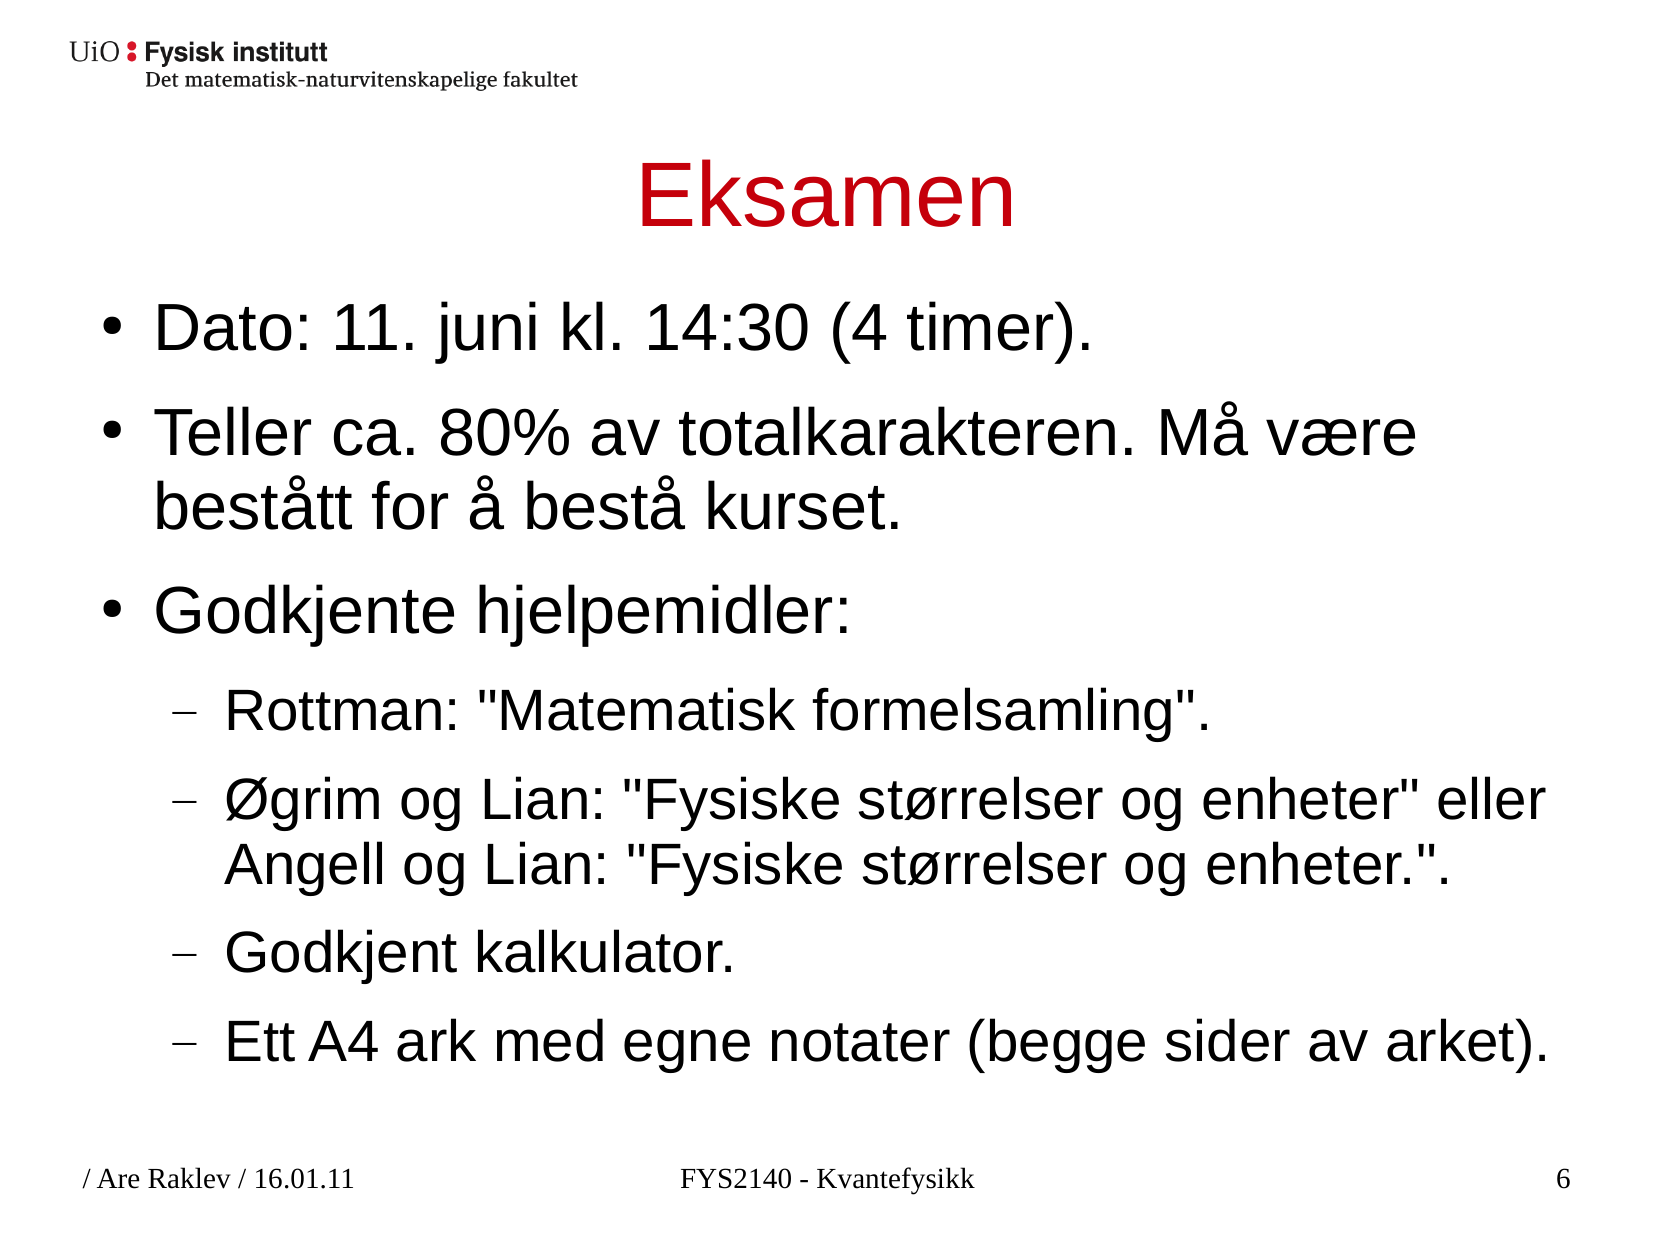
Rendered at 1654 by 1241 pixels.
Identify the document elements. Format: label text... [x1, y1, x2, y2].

list Dato: 11. juni kl. 14:30 (4 timer). Teller ca. 80% av totalkarakteren. Må være bestått for å bestå kurset. Godkjente hjelpemidler: Rottman: "Matematisk formelsamling". Øgrim og Lian: "Fysiske størrelser og enheter" eller Angell og Lian: "Fysiske størrelser og enheter.". Godkjent kalkulator. Ett A4 ark med egne notater (begge sider av arket). [82, 290, 1571, 1094]
title Eksamen [82, 90, 1571, 290]
picture [68, 37, 581, 93]
